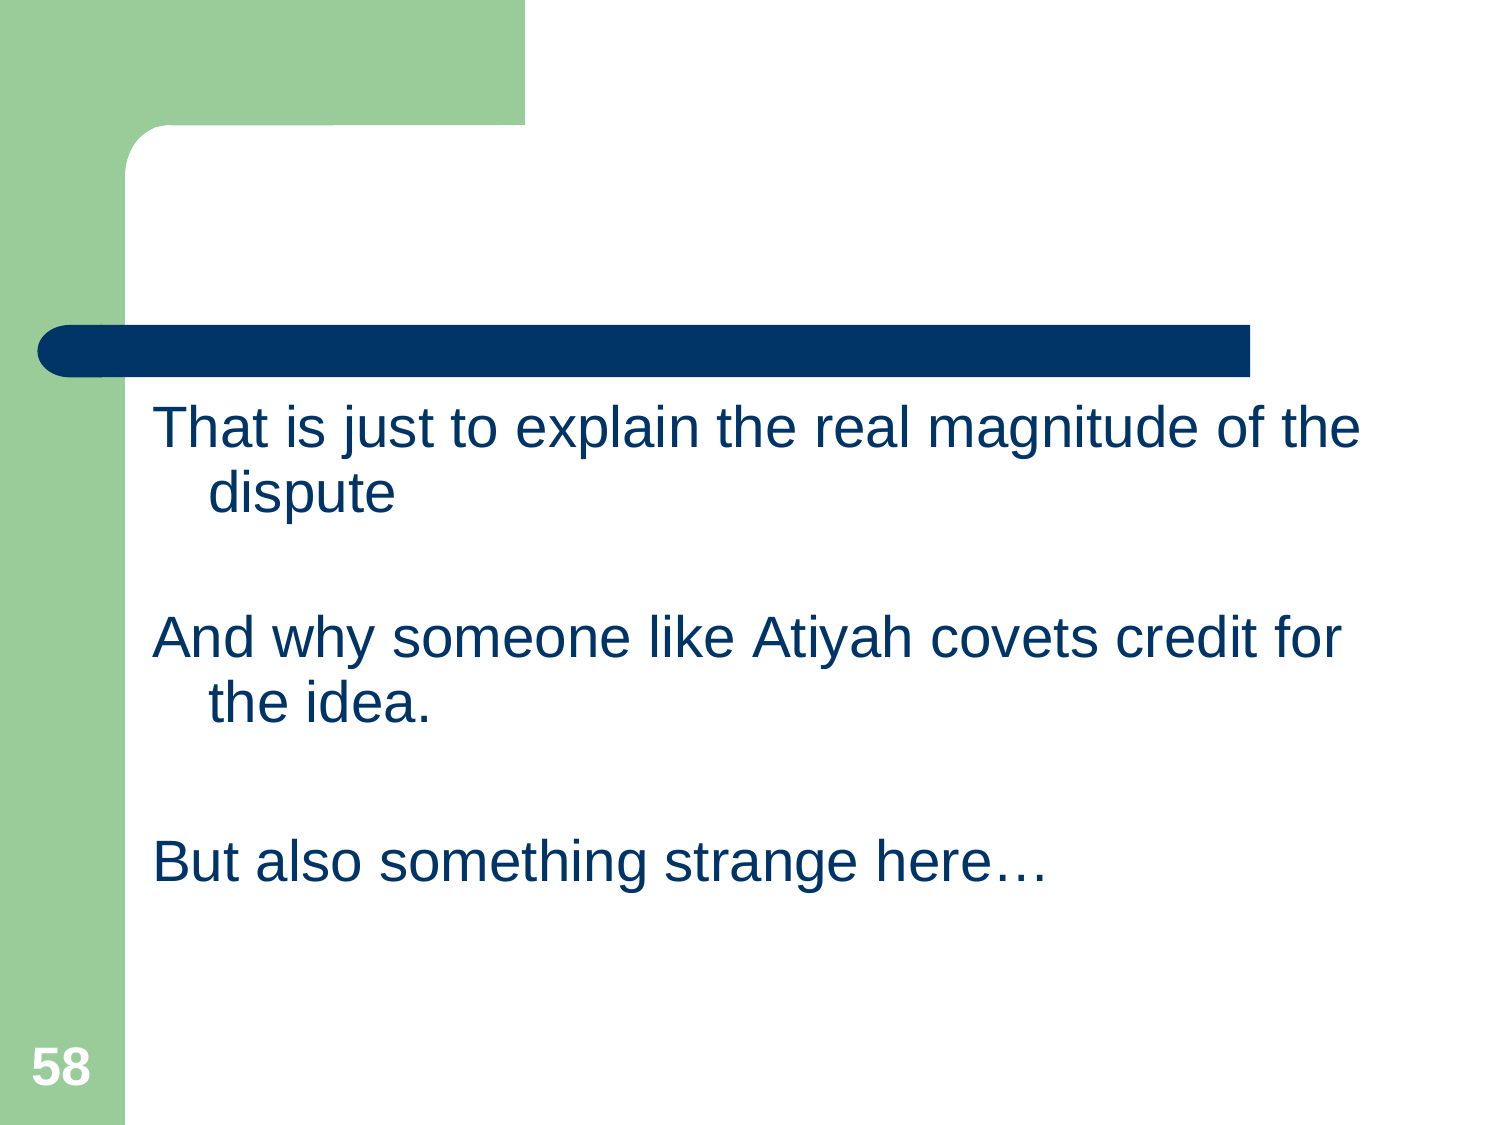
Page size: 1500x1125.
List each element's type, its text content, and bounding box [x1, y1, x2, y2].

list That is just to explain the real magnitude of the dispute And why someone like Atiyah covets credit for the idea. But also something strange here… [137, 387, 1400, 999]
